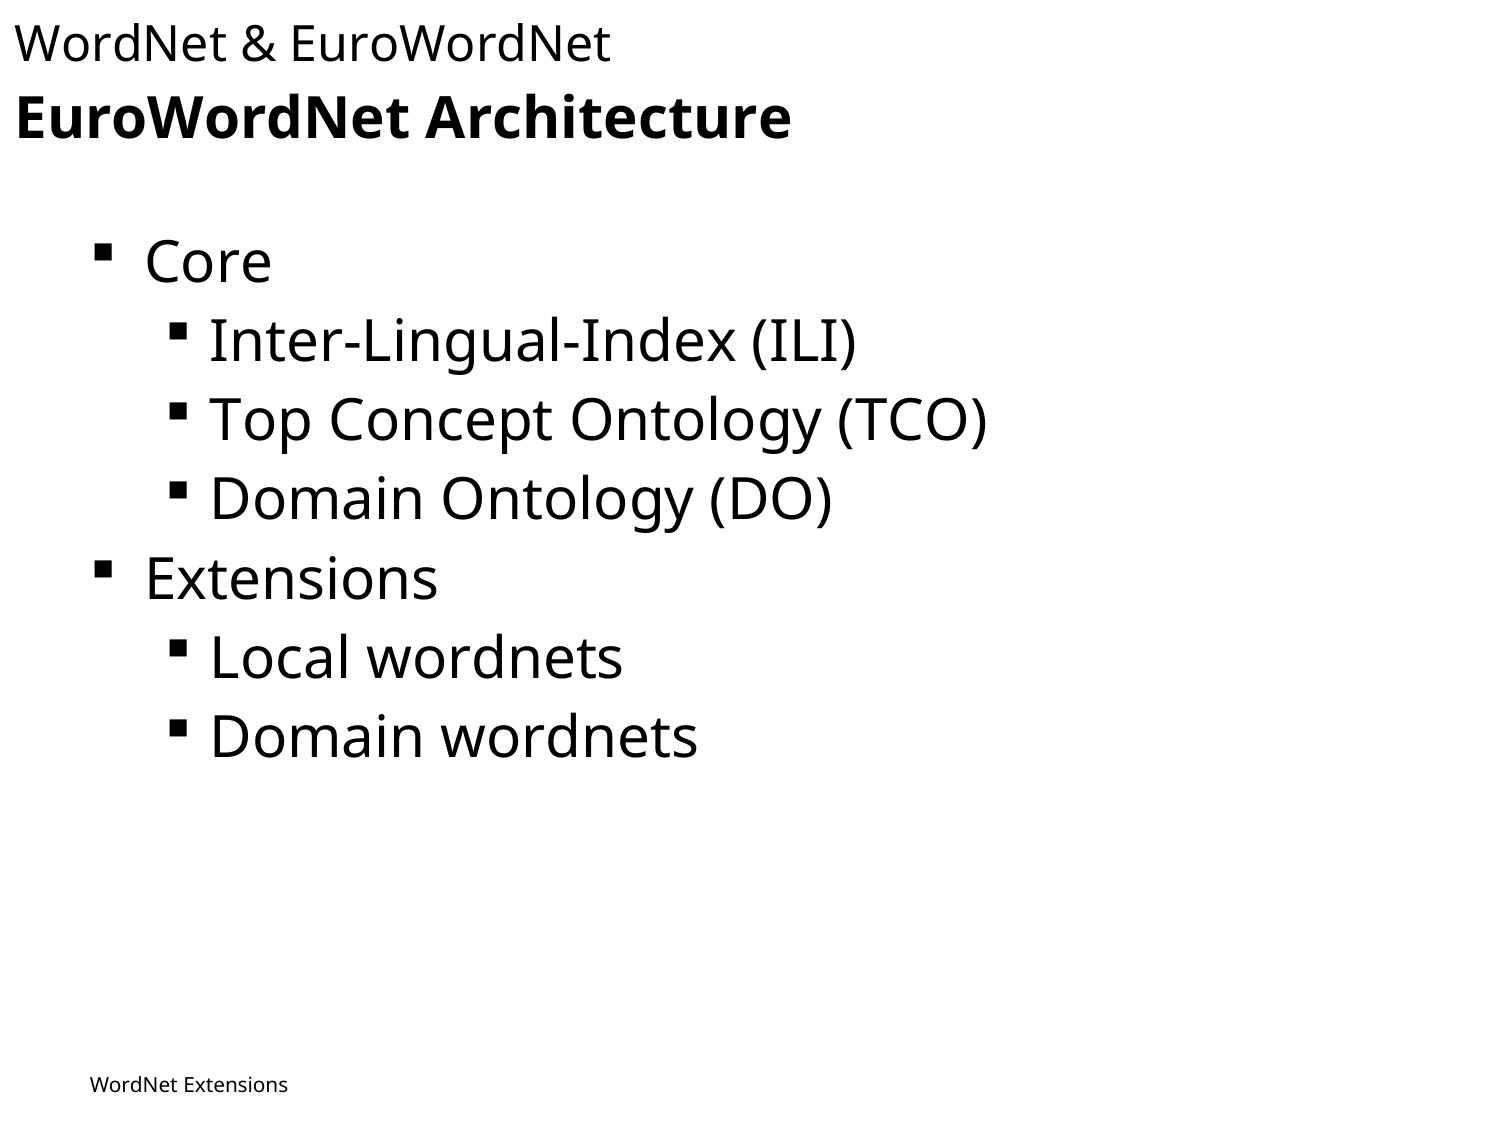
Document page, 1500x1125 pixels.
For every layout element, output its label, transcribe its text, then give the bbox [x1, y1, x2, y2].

list Core Inter-Lingual-Index (ILI) Top Concept Ontology (TCO) Domain Ontology (DO) Extensions Local wordnets Domain wordnets [75, 212, 1438, 1000]
text_box WordNet & EuroWordNet EuroWordNet Architecture [0, 0, 1276, 138]
